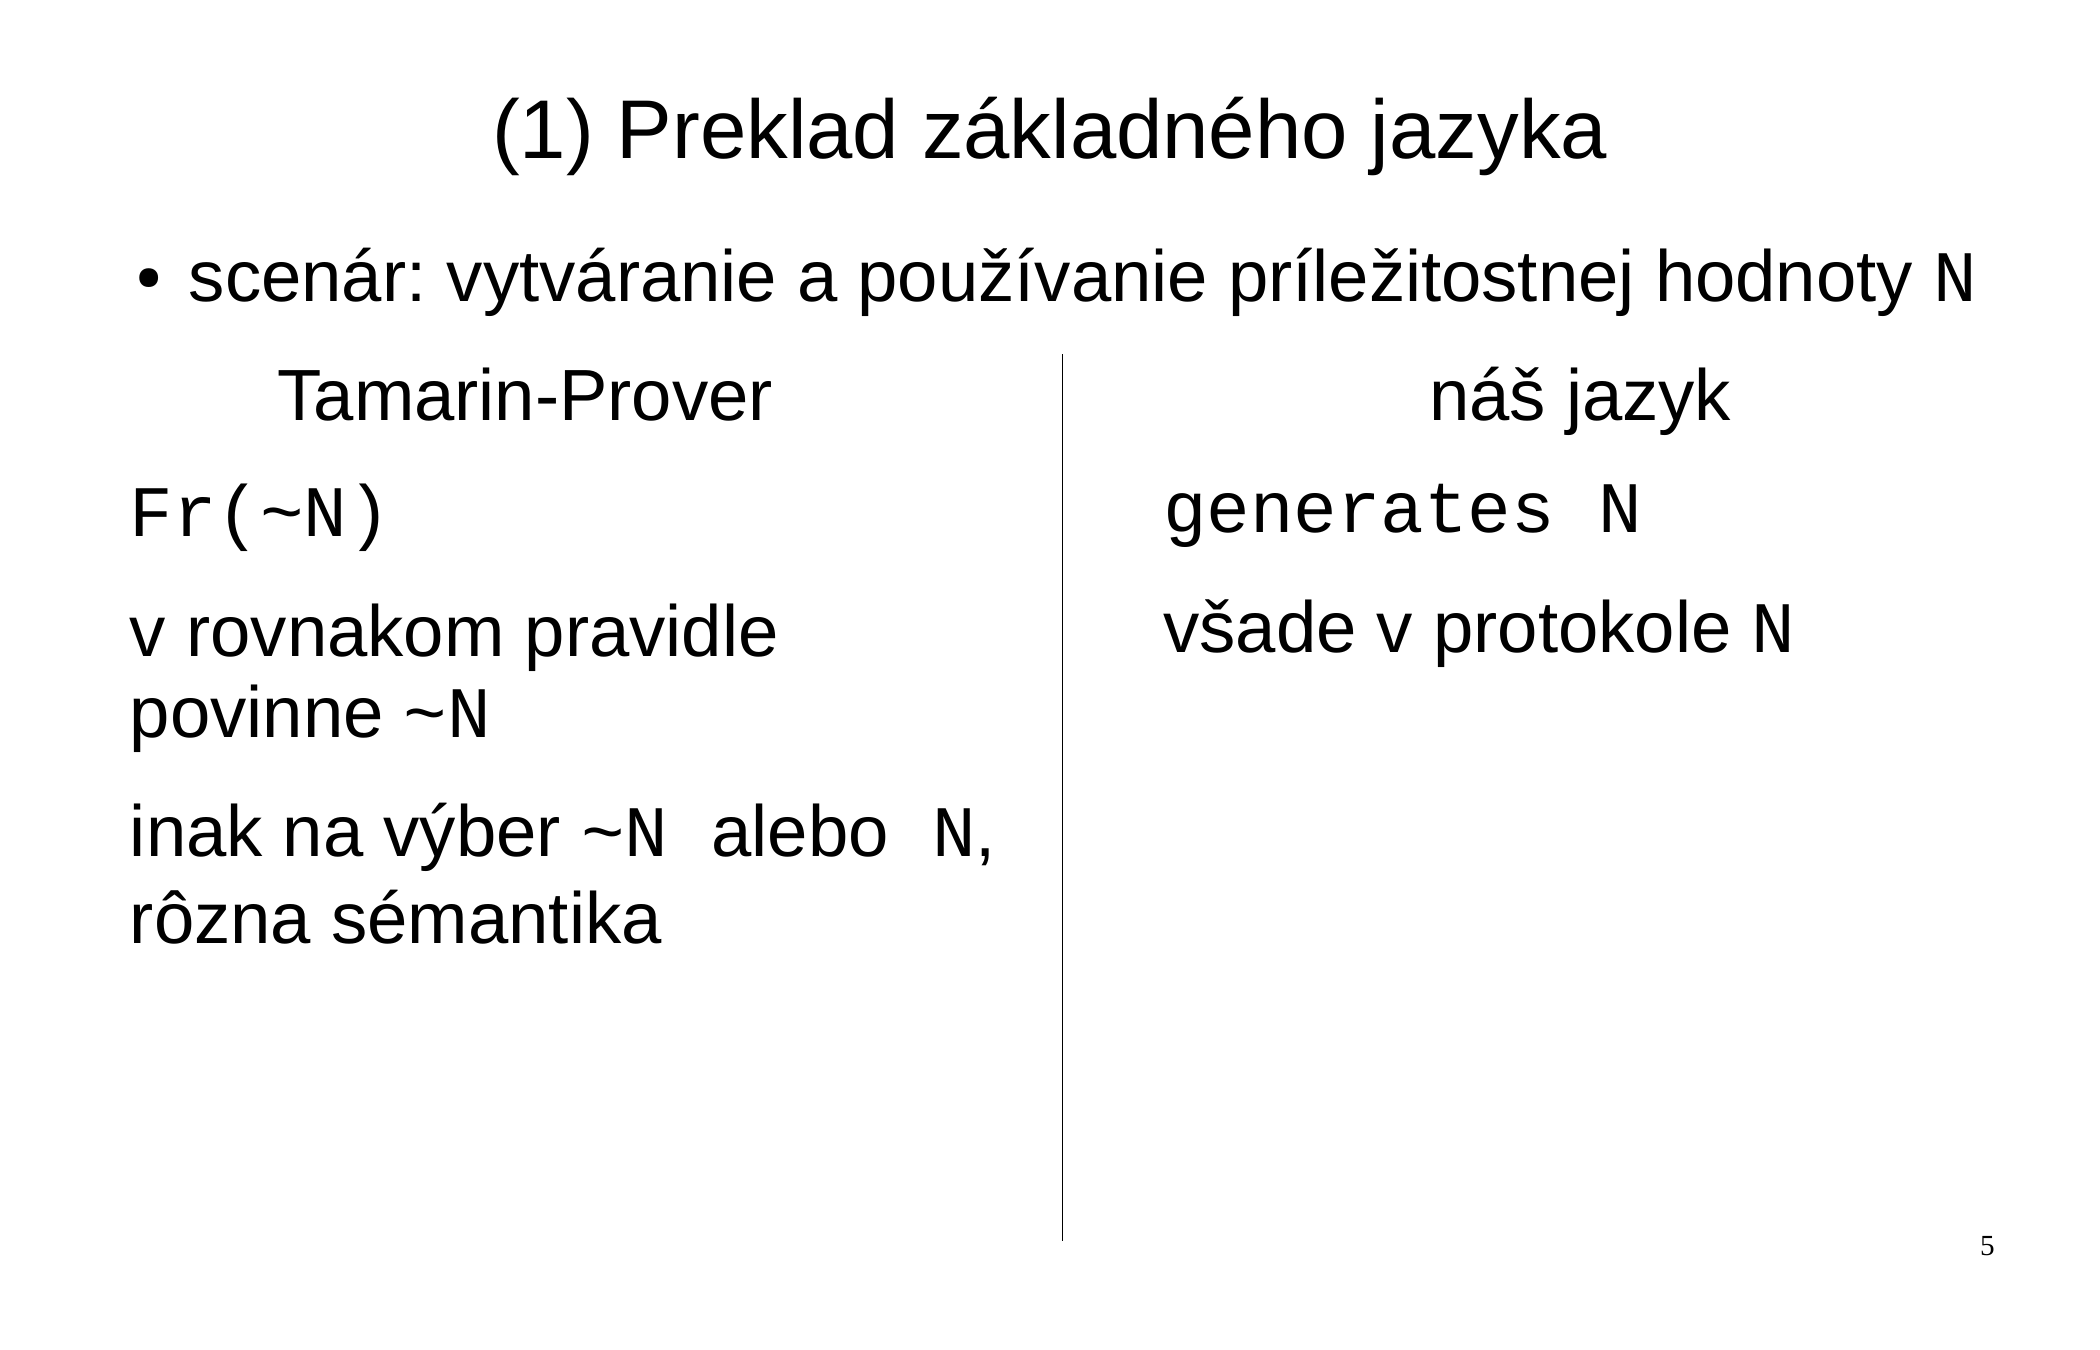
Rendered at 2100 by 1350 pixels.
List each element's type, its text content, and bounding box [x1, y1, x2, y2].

list generates N všade v protokole N [1092, 472, 2067, 1207]
list náš jazyk [1358, 354, 1949, 472]
list Fr(~N) v rovnakom pravidle povinne ~N inak na výber ~N alebo N, rôzna sémantika [59, 476, 1034, 1211]
title (1) Preklad základného jazyka [105, 53, 1996, 207]
list scenár: vytváranie a používanie príležitostnej hodnoty N [118, 236, 2008, 480]
